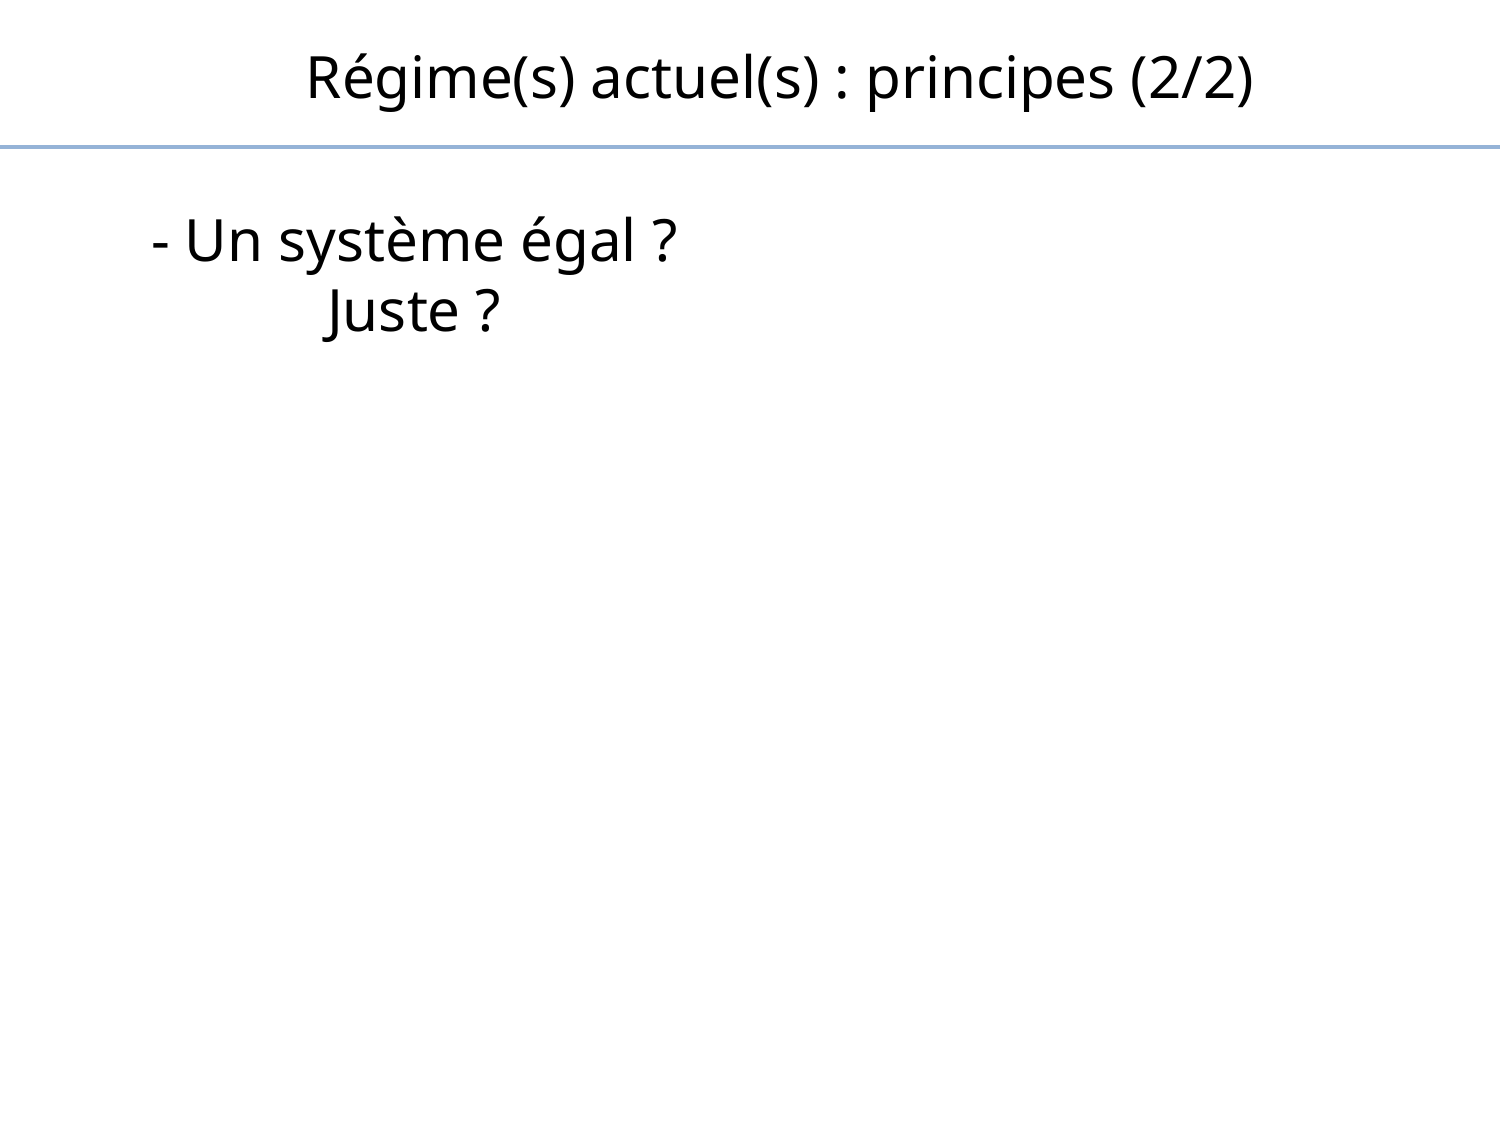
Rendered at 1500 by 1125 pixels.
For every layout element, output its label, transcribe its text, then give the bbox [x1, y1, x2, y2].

text_box Régime(s) actuel(s) : principes (2/2) [172, 32, 1403, 118]
text_box - Un système égal ? Juste ? [50, 195, 779, 351]
